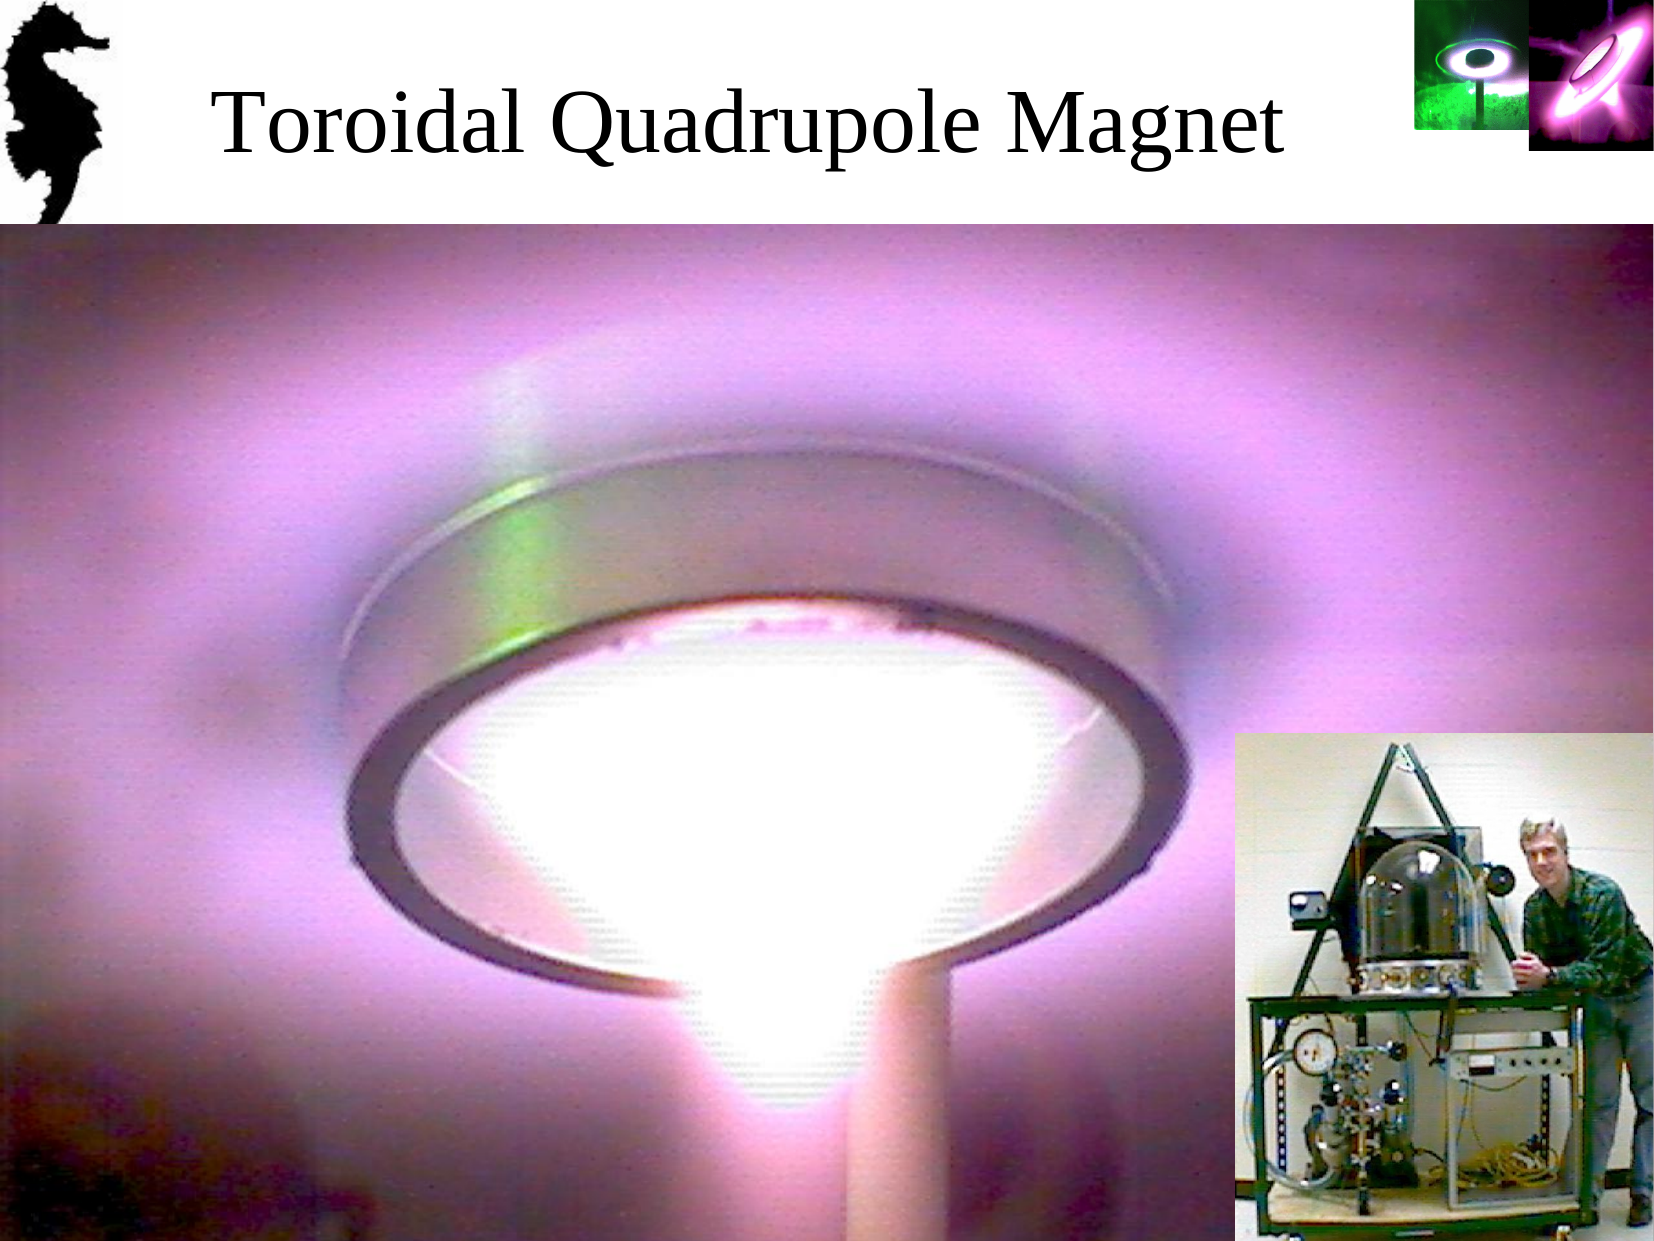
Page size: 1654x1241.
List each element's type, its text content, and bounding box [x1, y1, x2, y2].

picture [1414, 0, 1654, 151]
picture [0, 0, 1654, 1241]
title Toroidal Quadrupole Magnet [43, 17, 1455, 224]
